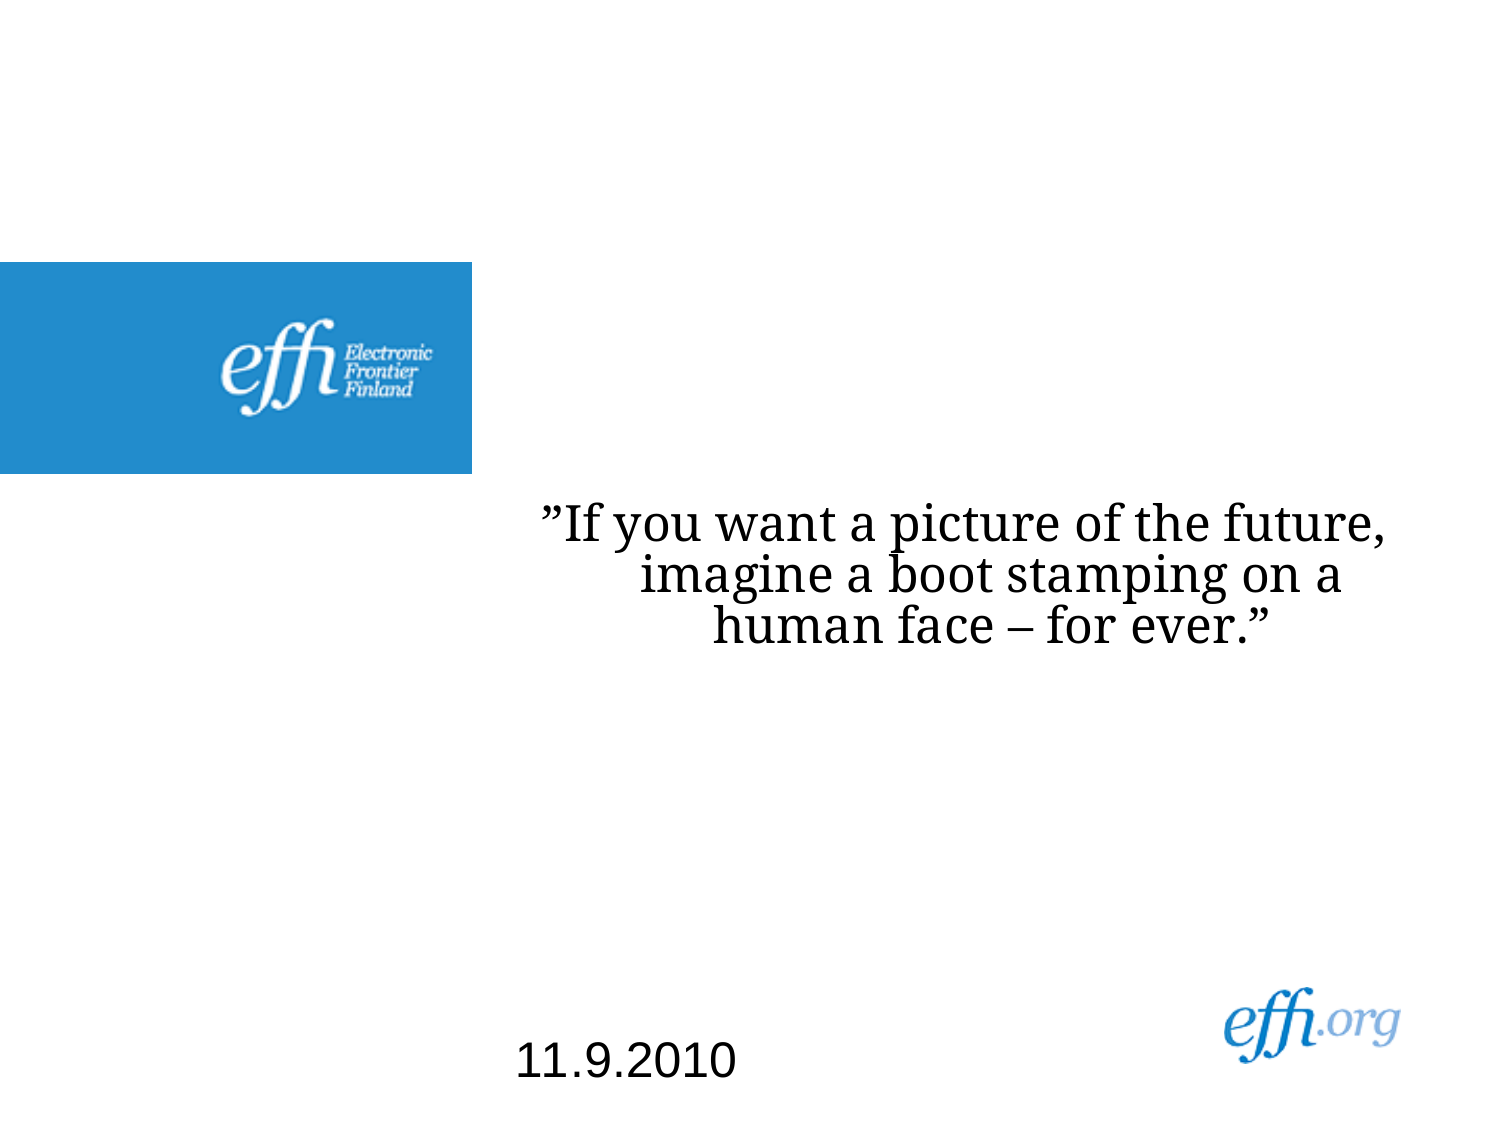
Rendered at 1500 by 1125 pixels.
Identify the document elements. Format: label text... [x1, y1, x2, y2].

picture [1224, 995, 1401, 1064]
picture [0, 262, 472, 474]
text_box ”If you want a picture of the future, imagine a boot stamping on a human face – for ever.” [501, 413, 1427, 995]
